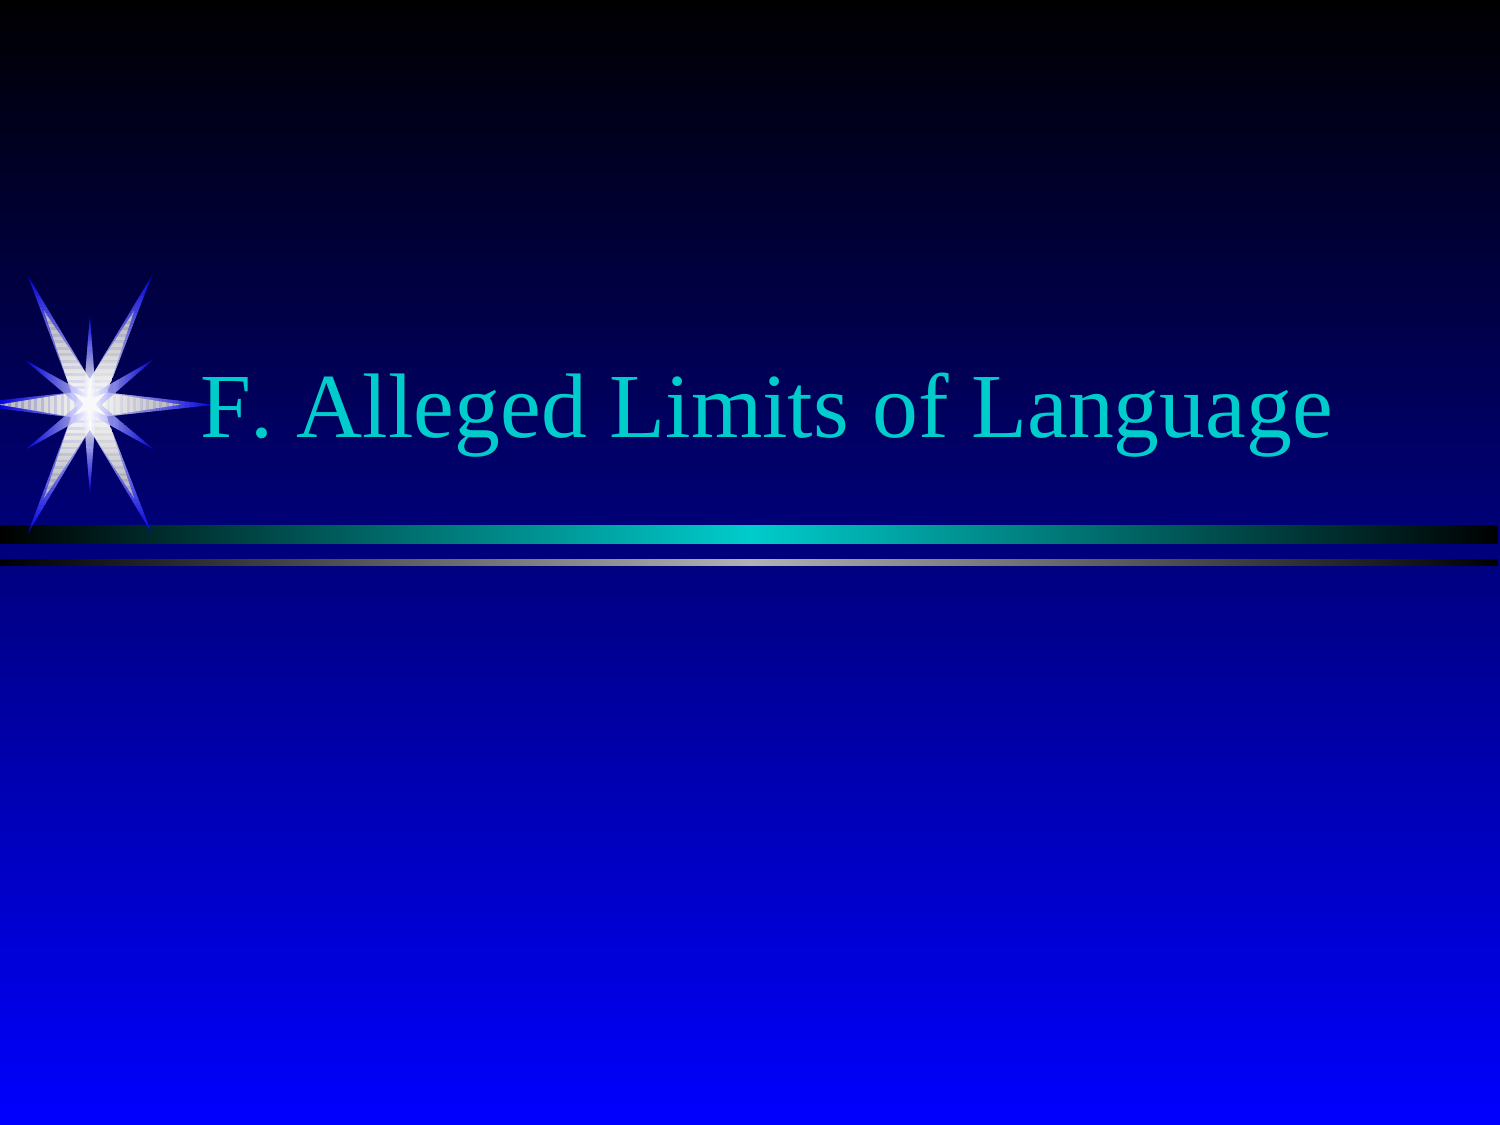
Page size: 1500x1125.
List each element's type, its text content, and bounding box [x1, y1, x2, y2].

title F. Alleged Limits of Language [200, 312, 1476, 501]
